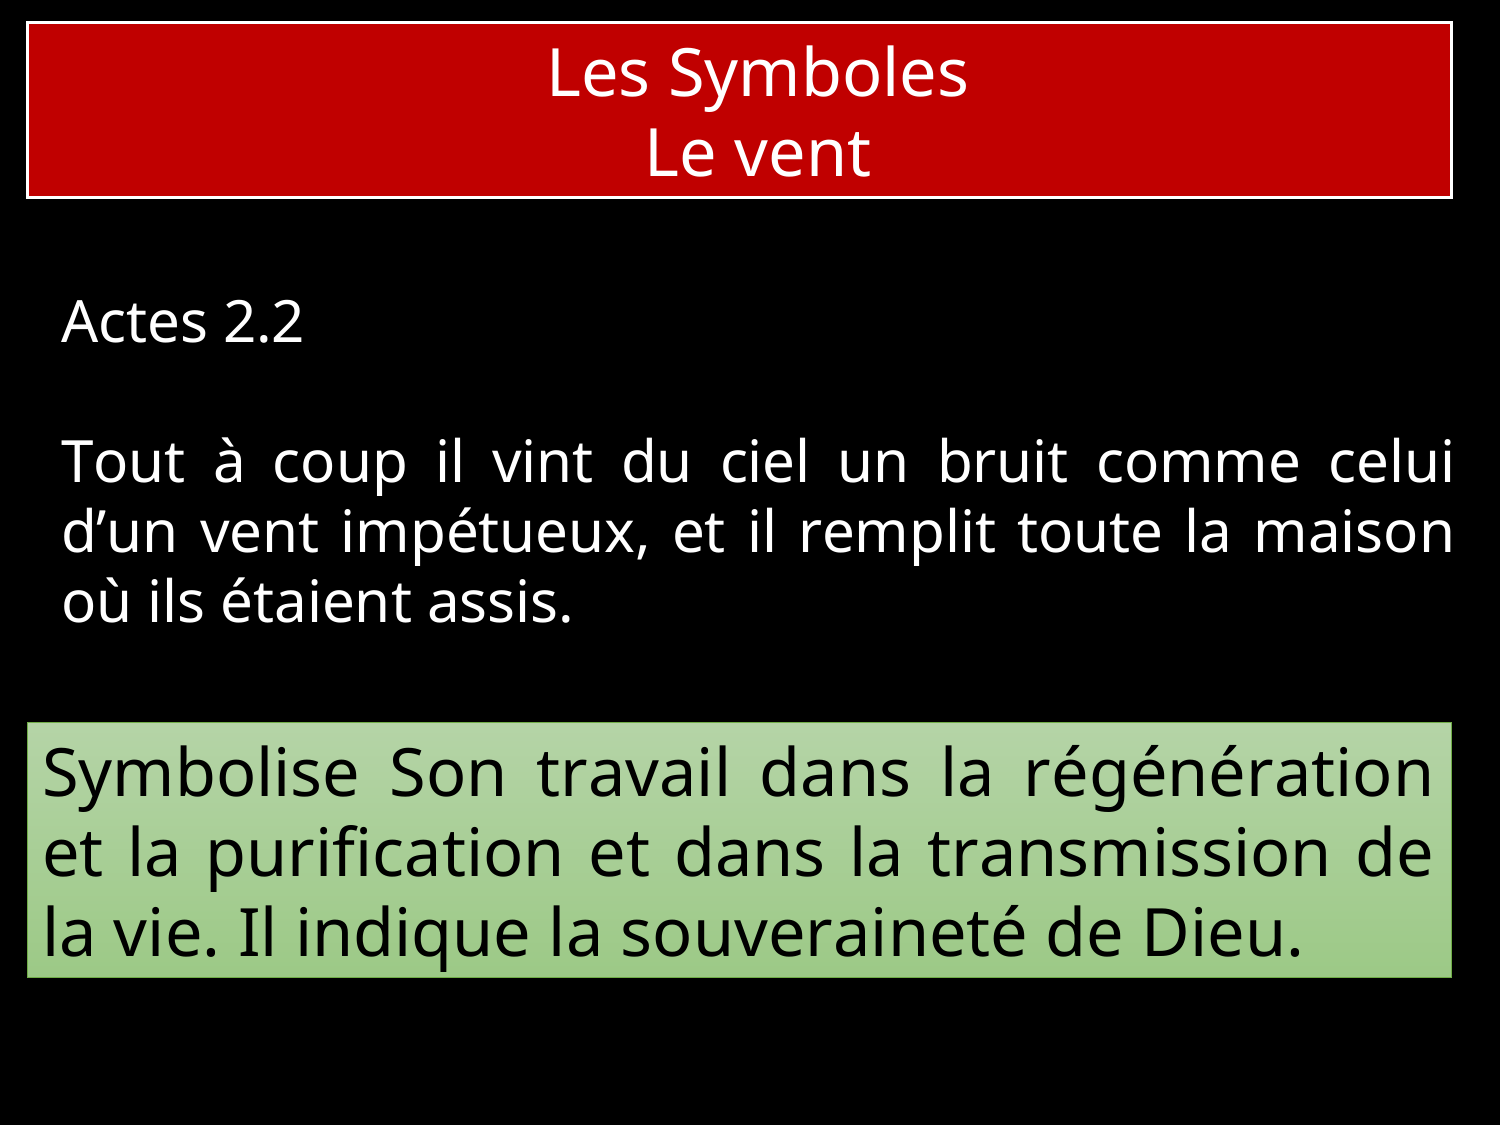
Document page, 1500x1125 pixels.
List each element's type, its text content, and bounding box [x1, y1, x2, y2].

text_box Les Symboles Le vent [27, 22, 1452, 198]
text_box Actes 2.2 Tout à coup il vint du ciel un bruit comme celui d’un vent impétueux, et il remplit toute la maison où ils étaient assis. [46, 276, 1471, 642]
text_box Symbolise Son travail dans la régénération et la purification et dans la transmission de la vie. Il indique la souveraineté de Dieu. [27, 722, 1452, 978]
